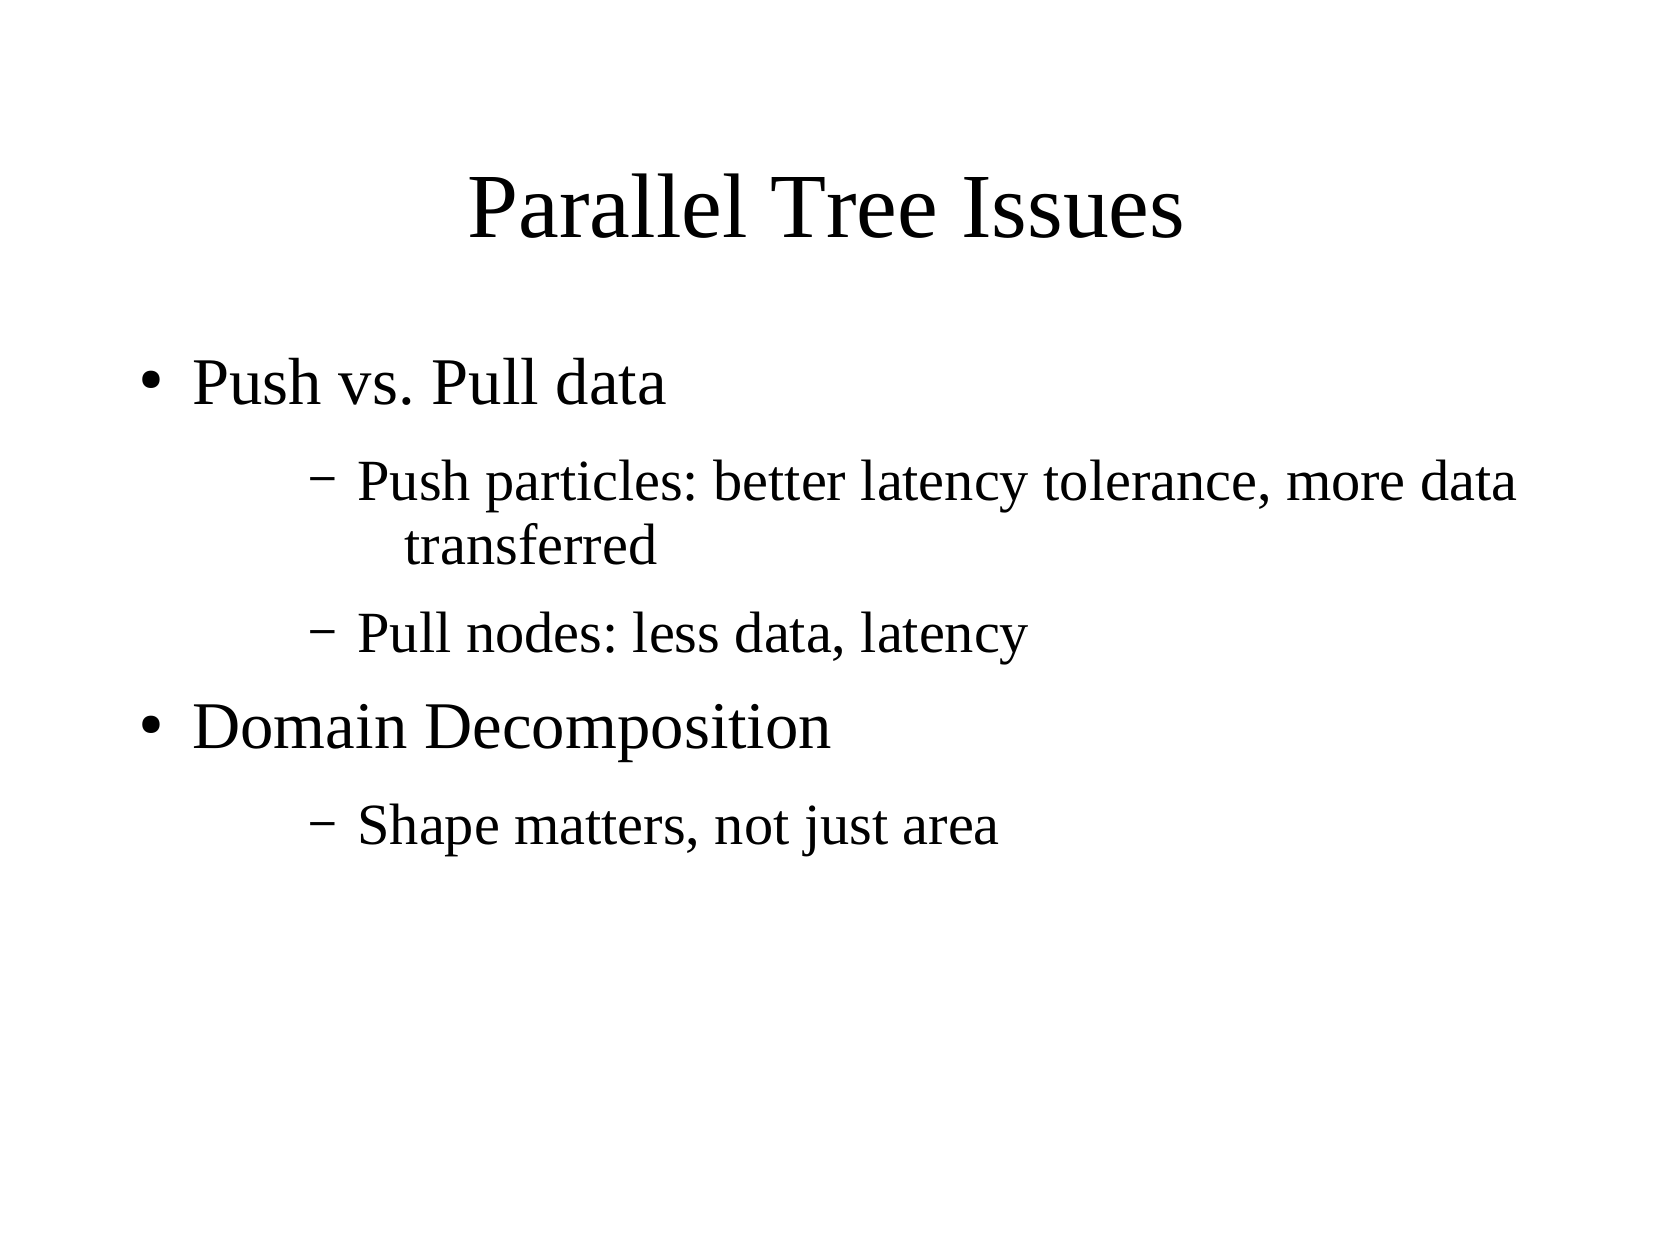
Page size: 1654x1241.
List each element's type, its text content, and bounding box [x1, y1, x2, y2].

list Push vs. Pull data Push particles: better latency tolerance, more data transferred Pull nodes: less data, latency Domain Decomposition Shape matters, not just area [121, 344, 1534, 1112]
title Parallel Tree Issues [121, 110, 1534, 303]
